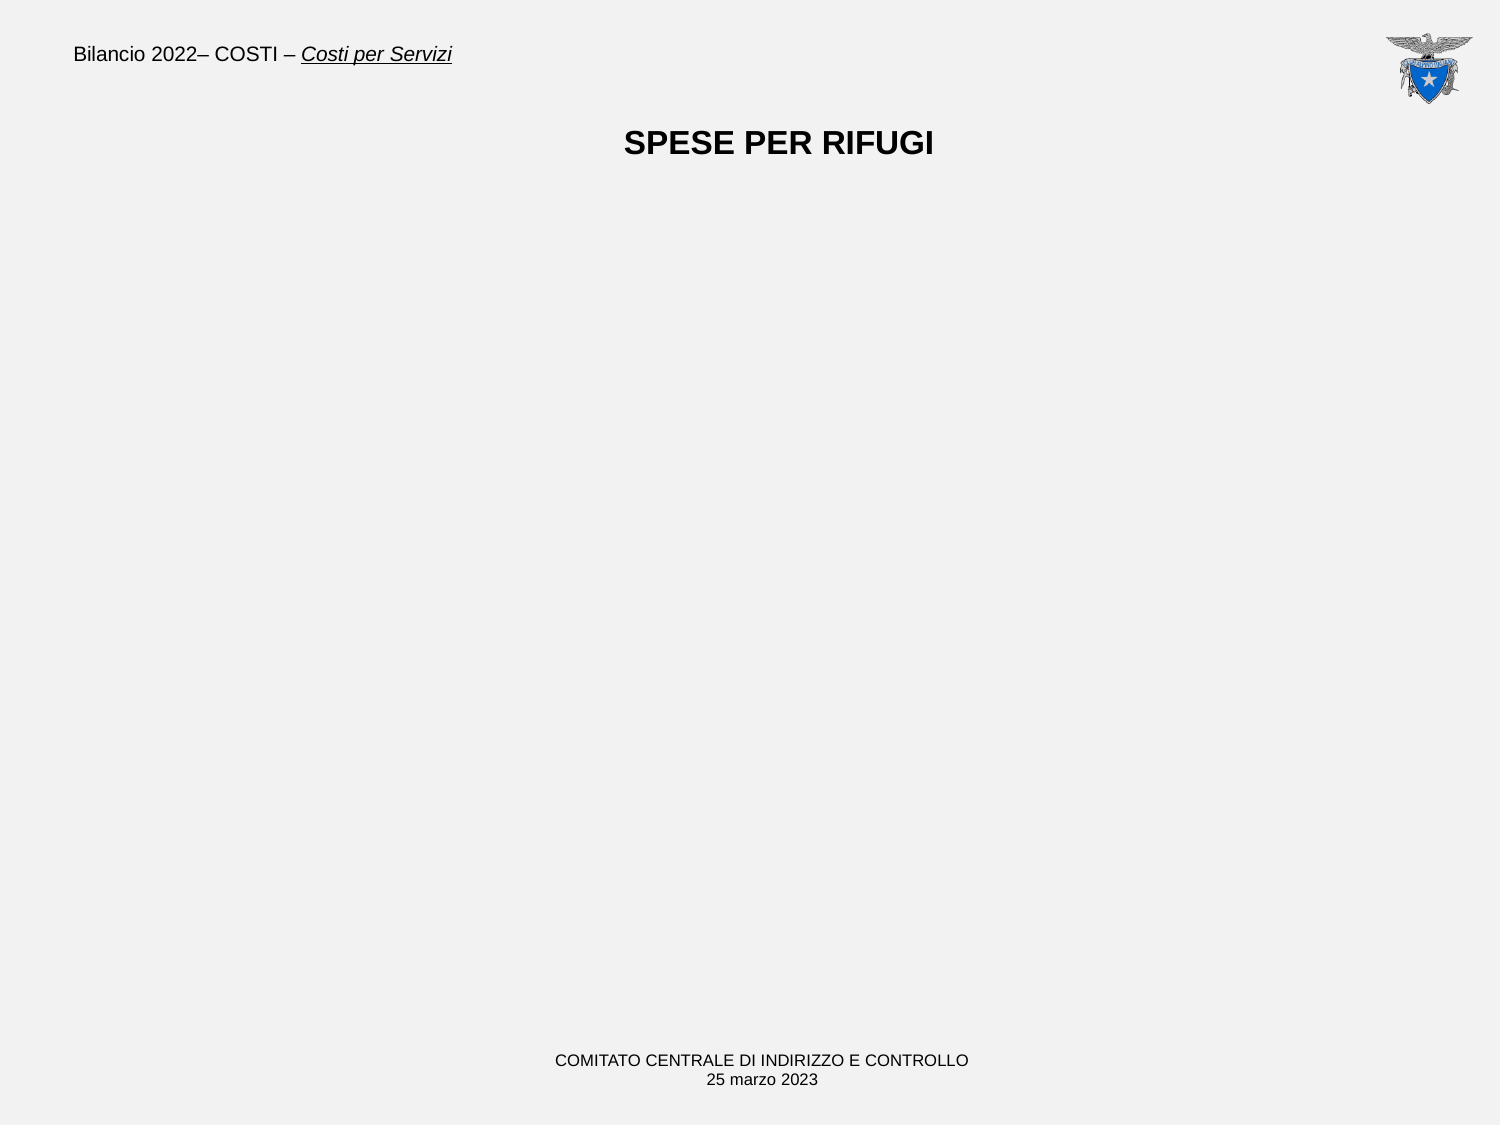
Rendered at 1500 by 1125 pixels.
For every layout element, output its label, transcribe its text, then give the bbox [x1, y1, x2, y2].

text_box COMITATO CENTRALE DI INDIRIZZO E CONTROLLO 25 marzo 2023 [278, 1044, 1247, 1100]
text_box SPESE PER RIFUGI [206, 117, 1353, 174]
picture [1382, 29, 1477, 112]
text_box Bilancio 2022– COSTI – Costi per Servizi [58, 35, 504, 76]
